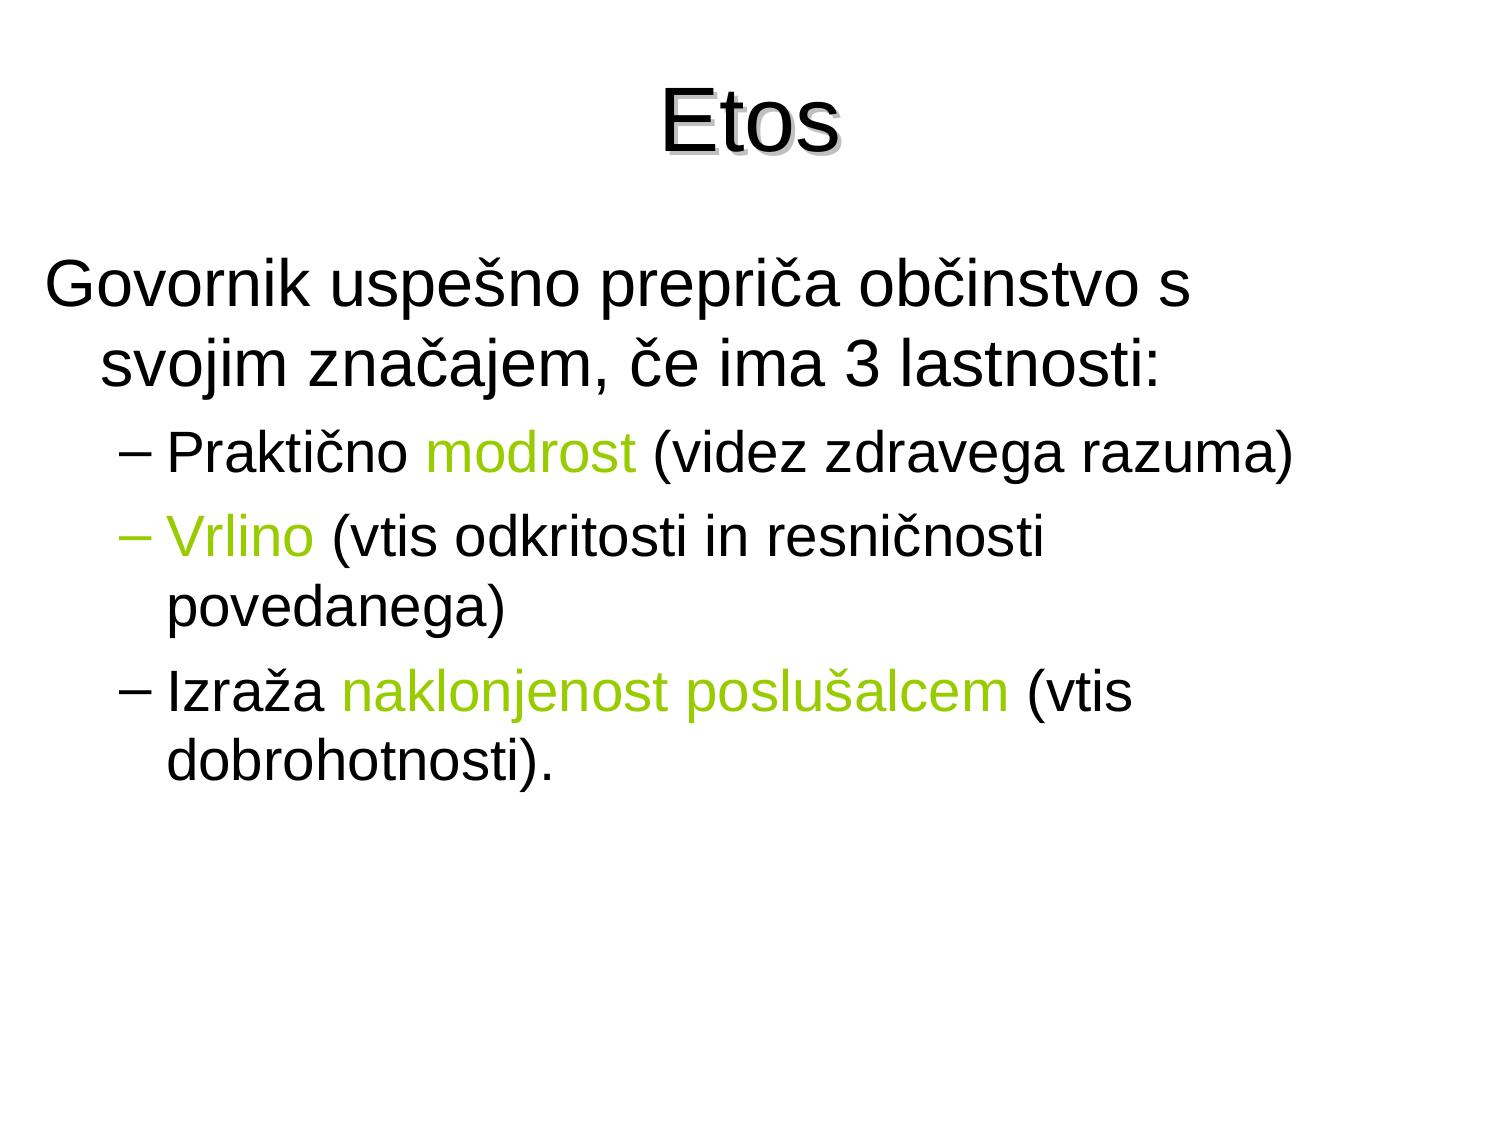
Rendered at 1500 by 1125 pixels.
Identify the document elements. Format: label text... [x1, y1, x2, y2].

list Govornik uspešno prepriča občinstvo s svojim značajem, če ima 3 lastnosti: Praktično modrost (videz zdravega razuma) Vrlino (vtis odkritosti in resničnosti povedanega) Izraža naklonjenost poslušalcem (vtis dobrohotnosti). [29, 231, 1375, 901]
title Etos [75, 45, 1426, 185]
